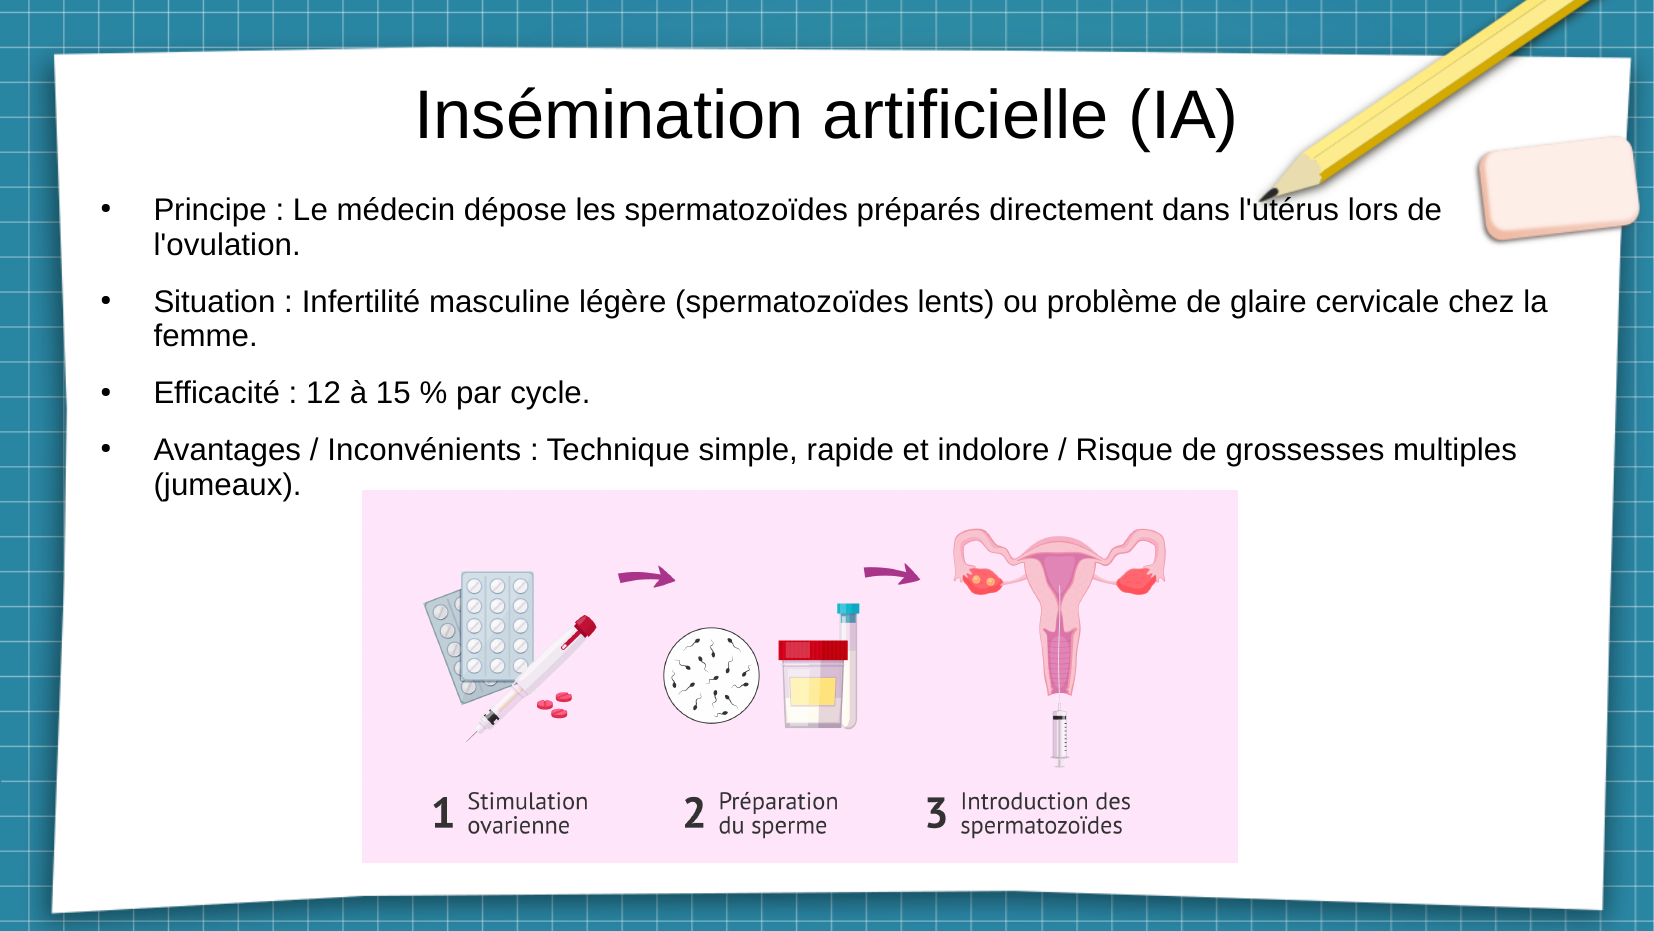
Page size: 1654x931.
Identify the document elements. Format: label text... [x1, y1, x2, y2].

list Principe : Le médecin dépose les spermatozoïdes préparés directement dans l'utérus lors de l'ovulation. Situation : Infertilité masculine légère (spermatozoïdes lents) ou problème de glaire cervicale chez la femme. Efficacité : 12 à 15 % par cycle. Avantages / Inconvénients : Technique simple, rapide et indolore / Risque de grossesses multiples (jumeaux). [82, 192, 1571, 758]
title Insémination artificielle (IA) [82, 37, 1571, 192]
picture [0, 0, 1654, 931]
